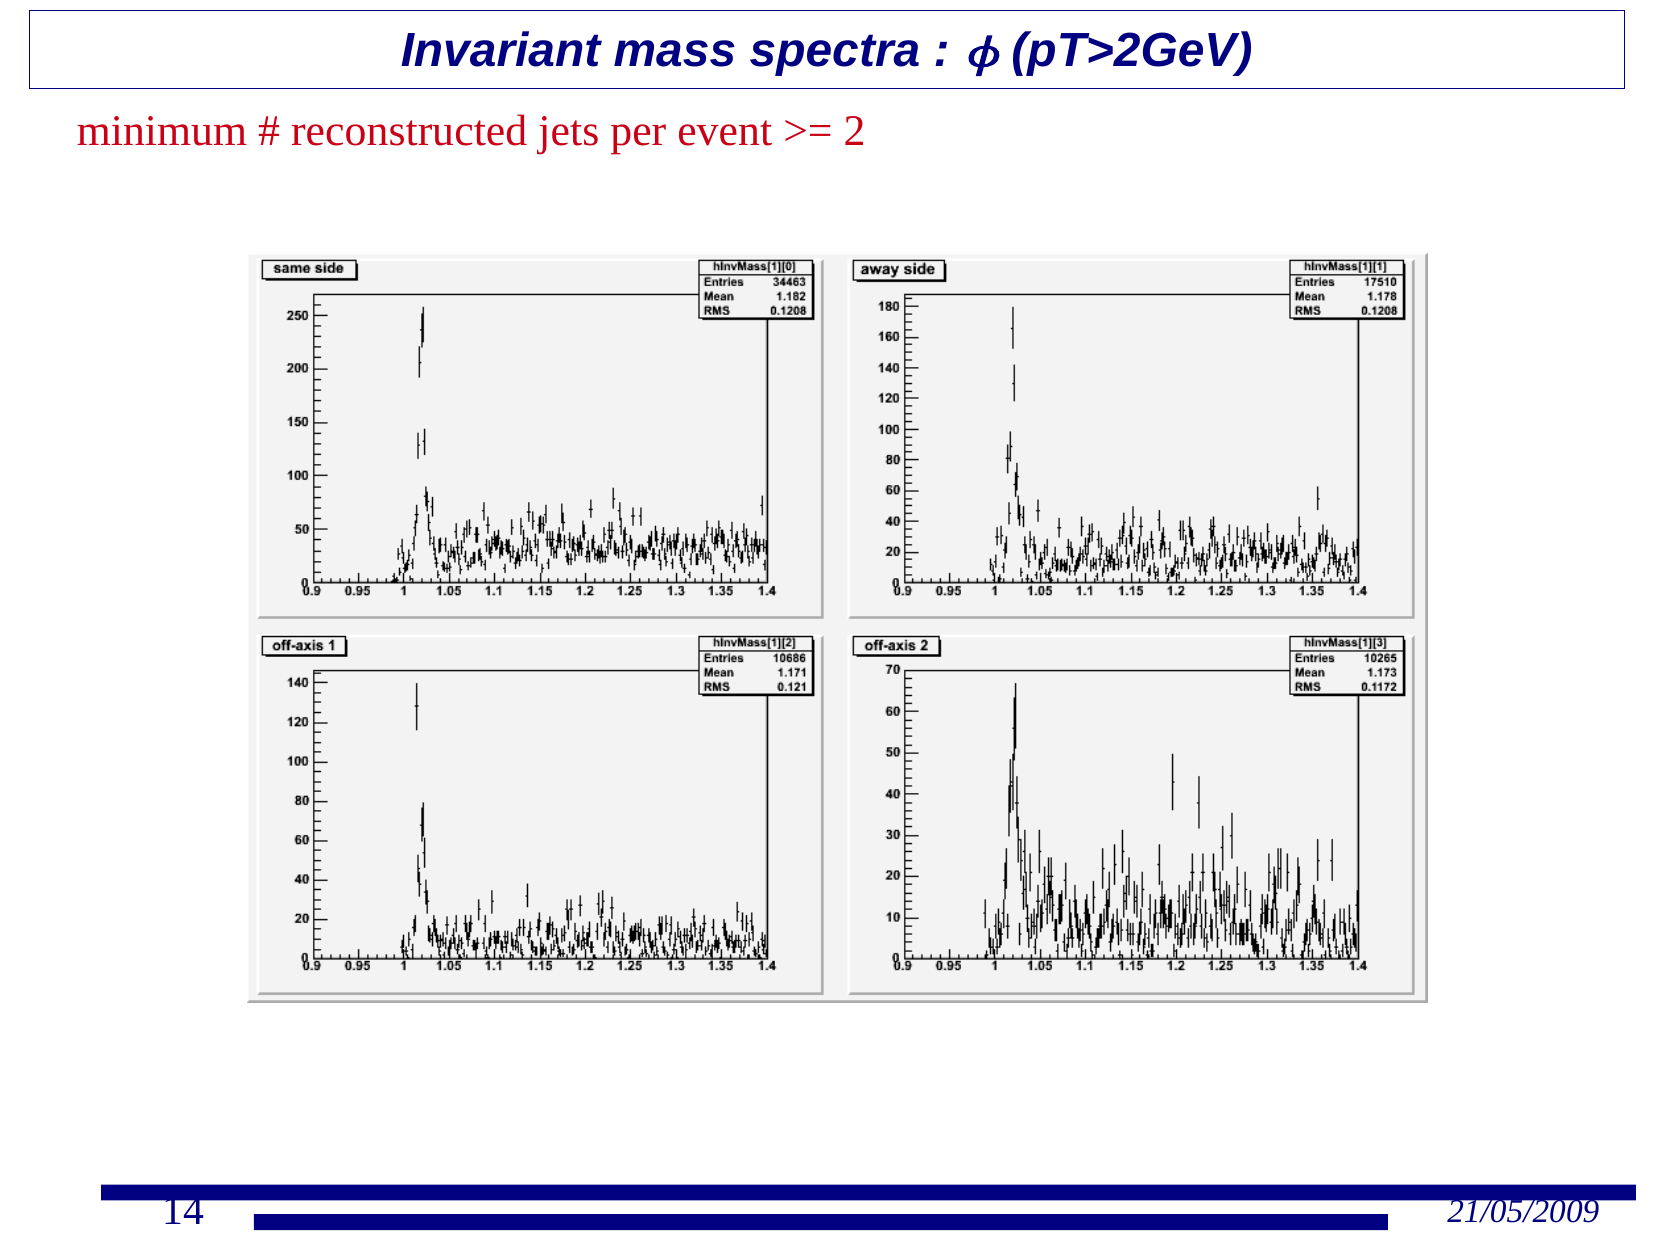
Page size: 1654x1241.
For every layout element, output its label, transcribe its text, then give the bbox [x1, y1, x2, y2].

picture [246, 341, 1428, 1003]
title Invariant mass spectra :  (pT>2GeV) [29, 10, 1625, 89]
list minimum # reconstructed jets per event >= 2 [59, 106, 1595, 341]
text_box 14 [124, 1187, 243, 1241]
